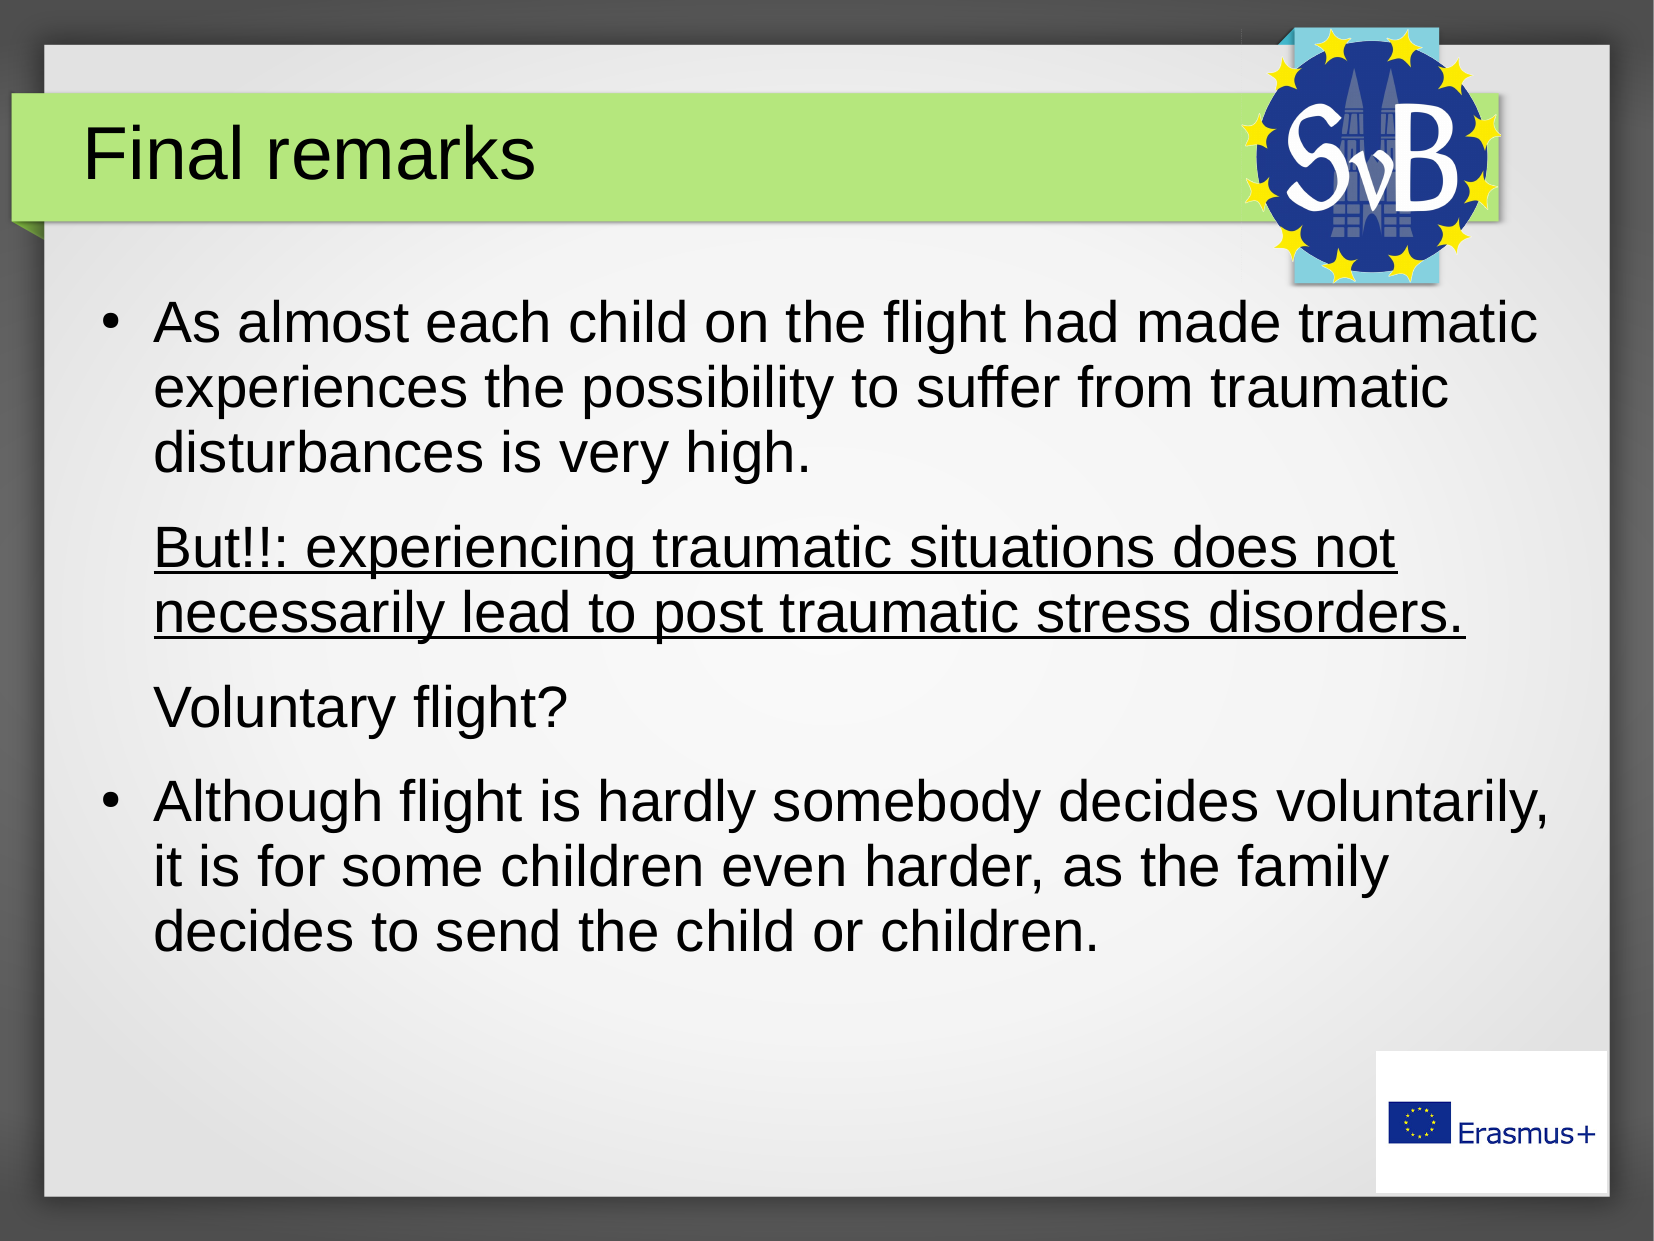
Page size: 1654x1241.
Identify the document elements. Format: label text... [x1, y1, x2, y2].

list As almost each child on the flight had made traumatic experiences the possibility to suffer from traumatic disturbances is very high. But!!: experiencing traumatic situations does not necessarily lead to post traumatic stress disorders. Voluntary flight? Although flight is hardly somebody decides voluntarily, it is for some children even harder, as the family decides to send the child or children. [82, 290, 1571, 1109]
title Final remarks [82, 94, 1240, 213]
picture [0, 0, 1654, 1241]
